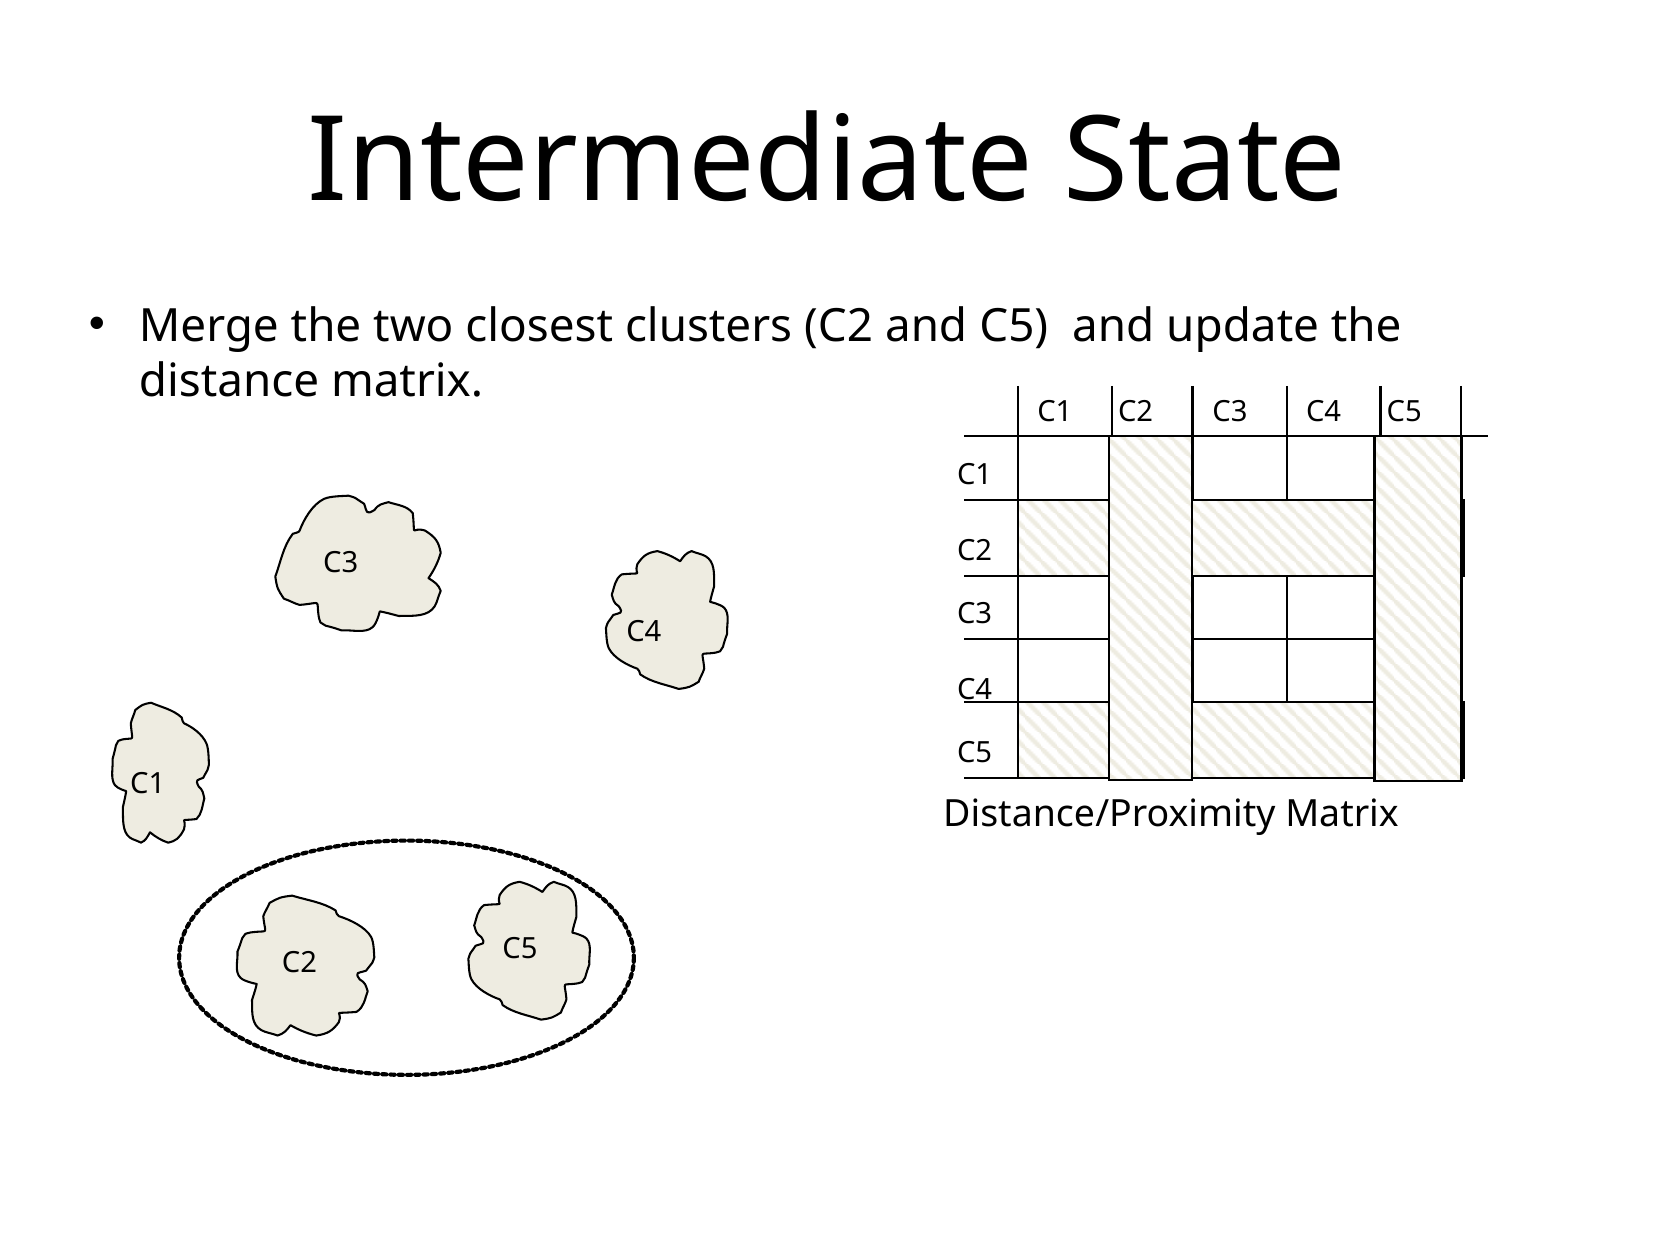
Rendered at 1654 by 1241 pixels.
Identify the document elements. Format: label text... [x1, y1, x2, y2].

text_box Distance/Proximity Matrix [936, 782, 1546, 843]
text_box [1017, 435, 1464, 781]
text_box C4 [950, 664, 1048, 715]
text_box C3 [950, 588, 1048, 639]
text_box C2 [275, 936, 361, 988]
title Intermediate State [82, 16, 1571, 289]
text_box C1 [950, 448, 1048, 500]
text_box [122, 806, 202, 843]
text_box C3 [1288, 385, 1299, 437]
text_box [275, 495, 441, 631]
text_box C5 [495, 923, 581, 974]
text_box C2 [1128, 385, 1193, 435]
text_box C5 [950, 727, 1017, 778]
text_box C1 [1031, 385, 1112, 435]
text_box C3 [1205, 385, 1287, 437]
text_box [611, 551, 728, 654]
text_box C5 [1382, 385, 1477, 437]
text_box [112, 702, 209, 791]
text_box C2 [950, 525, 1017, 576]
text_box [468, 881, 590, 1020]
text_box C4 [1299, 385, 1380, 437]
text_box [236, 895, 375, 1036]
text_box C1 [1113, 385, 1128, 435]
text_box [605, 613, 705, 689]
text_box C2 [1194, 385, 1205, 435]
list Merge the two closest clusters (C2 and C5) and update the distance matrix. [82, 289, 1571, 1241]
text_box C4 [619, 606, 705, 657]
text_box C1 [123, 757, 209, 809]
text_box C3 [316, 537, 402, 588]
